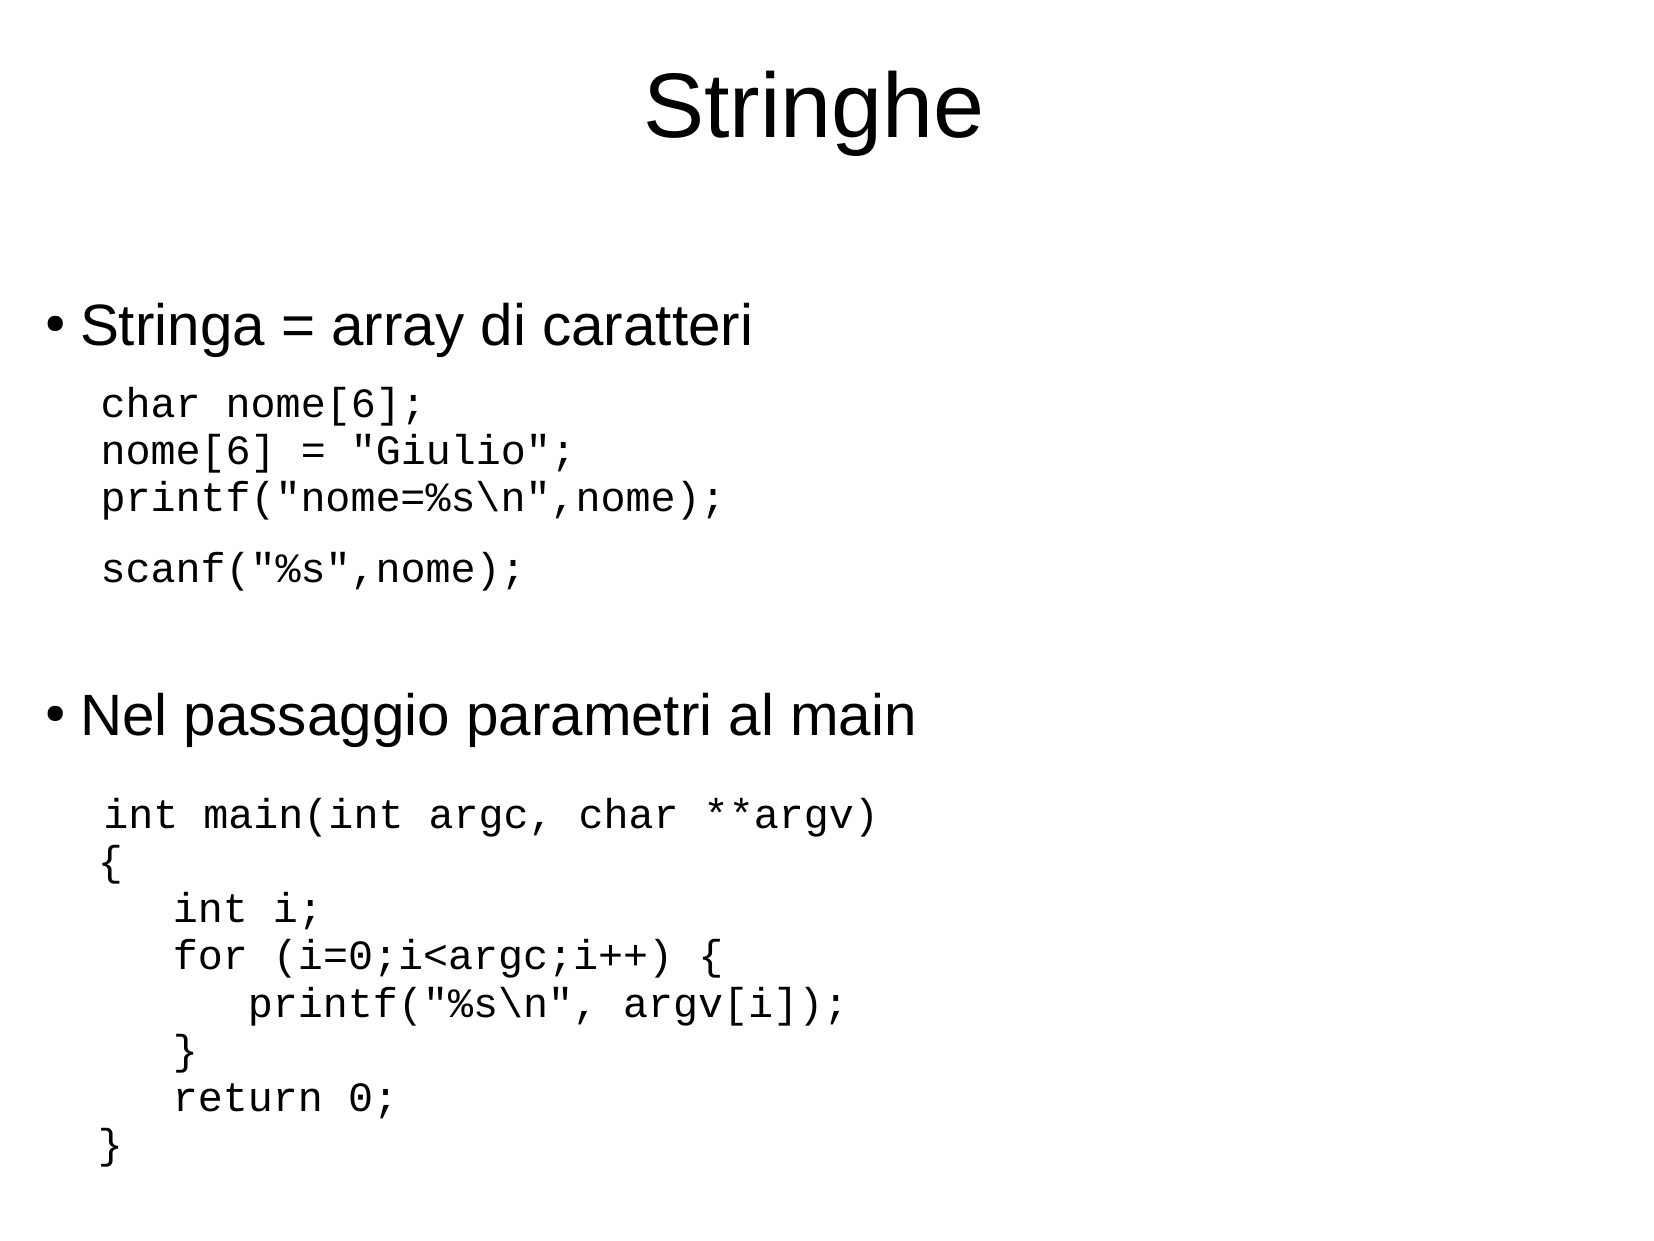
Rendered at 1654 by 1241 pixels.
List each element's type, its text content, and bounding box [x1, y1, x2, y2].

text_box char nome[6]; nome[6] = "Giulio"; printf("nome=%s\n",nome); scanf("%s",nome); [15, 375, 812, 683]
text_box int main(int argc, char **argv) { int i; for (i=0;i<argc;i++) { printf("%s\n", argv[i]); } return 0; } [83, 785, 1036, 1183]
text_box Stringa = array di caratteri Nel passaggio parametri al main [30, 285, 1636, 1201]
title Stringhe [82, 2, 1571, 210]
